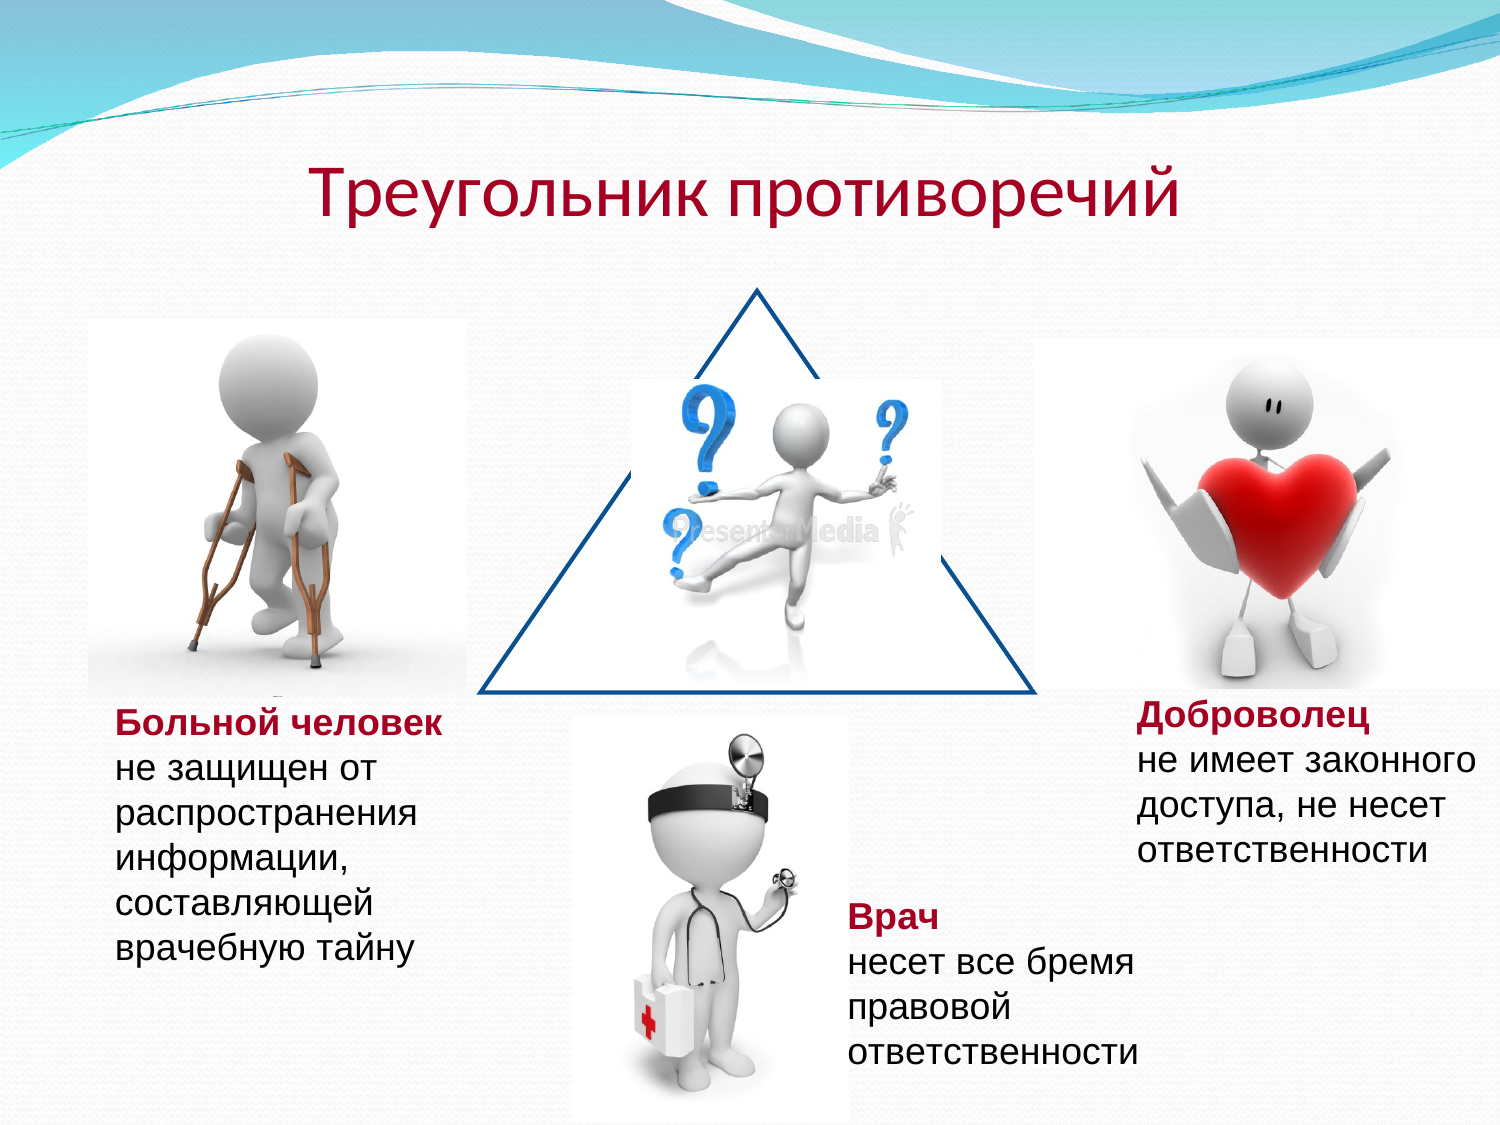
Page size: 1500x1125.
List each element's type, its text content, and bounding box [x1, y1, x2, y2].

text_box Врач несет все бремя правовой ответственности [832, 884, 1235, 1080]
picture [0, 0, 1500, 1125]
title Треугольник противоречий [70, 113, 1421, 232]
text_box Больной человек не защищен от распространения информации, составляющей врачебную тайну [100, 689, 533, 976]
text_box [482, 473, 1034, 693]
text_box Доброволец не имеет законного доступа, не несет ответственности [1122, 682, 1500, 878]
text_box [696, 290, 818, 379]
